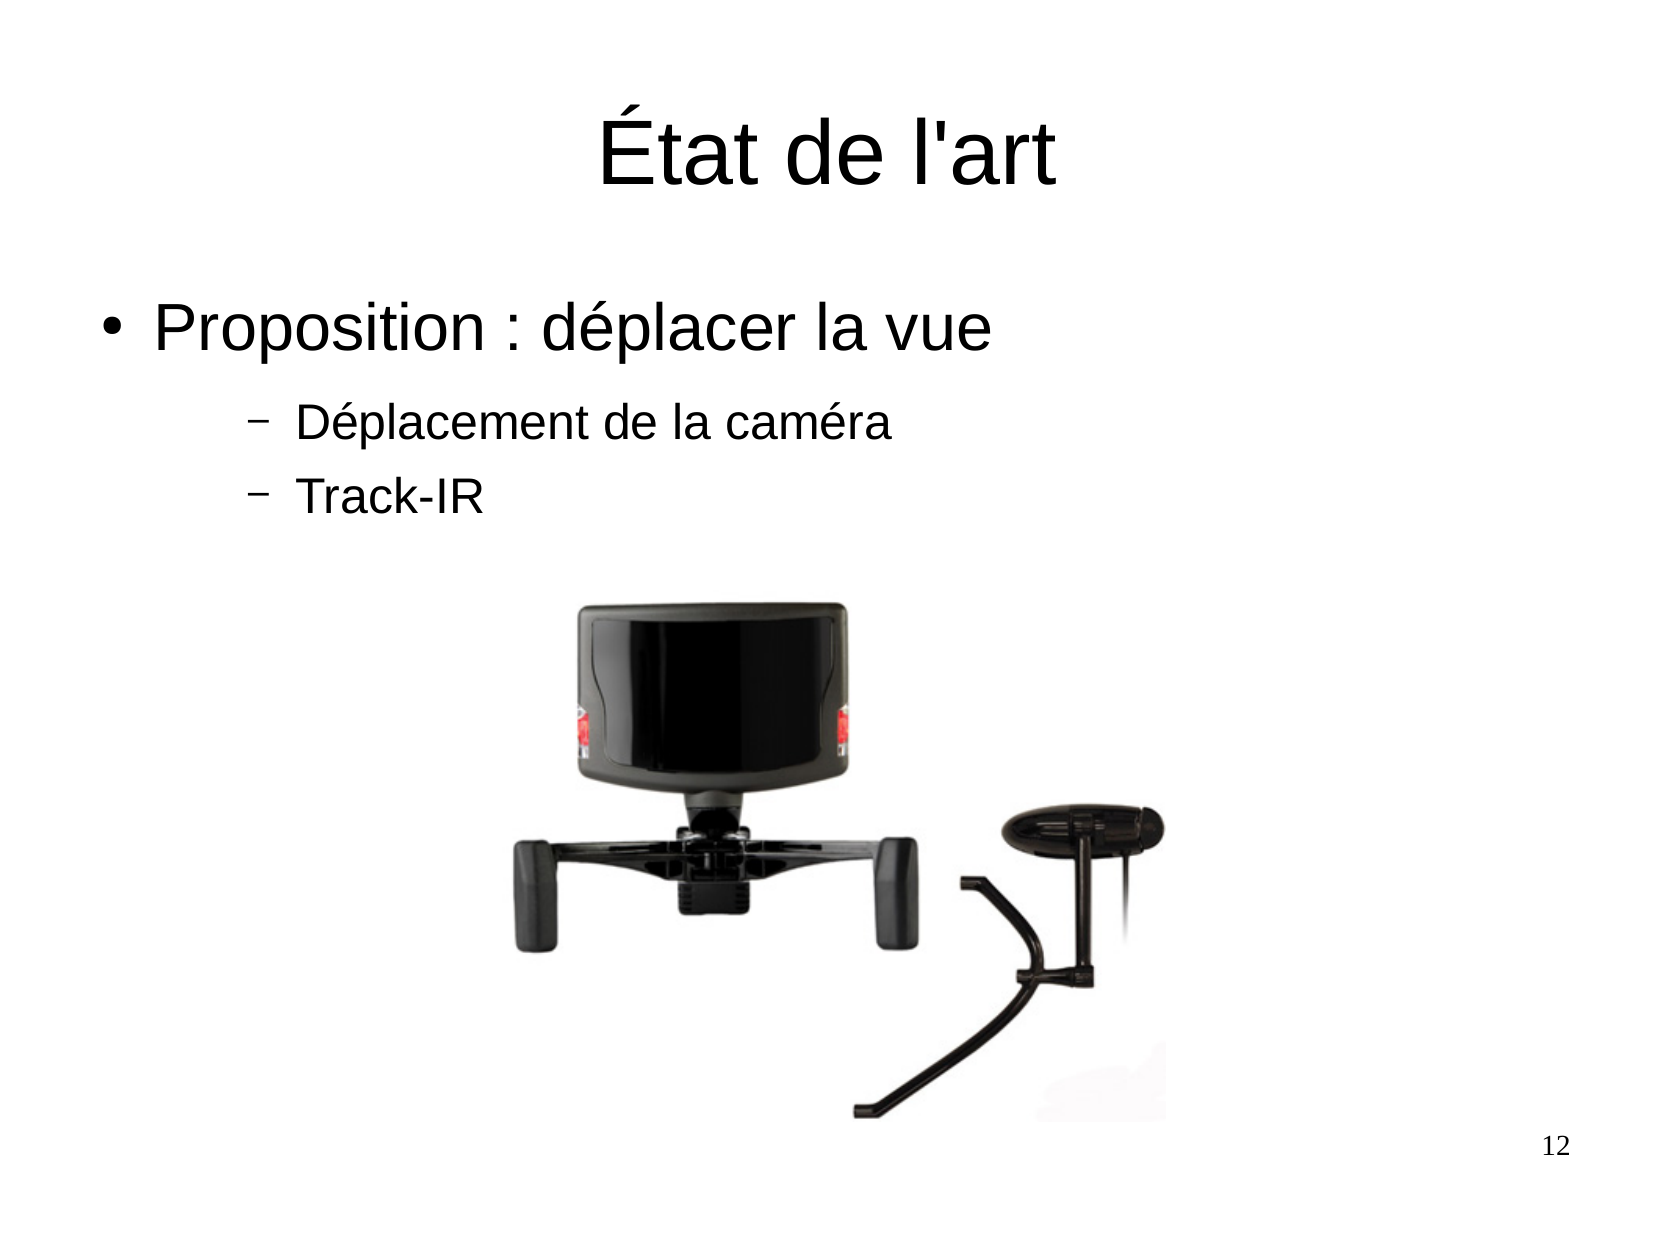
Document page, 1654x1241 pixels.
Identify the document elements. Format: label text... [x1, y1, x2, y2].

title État de l'art [82, 49, 1571, 257]
list Proposition : déplacer la vue Déplacement de la caméra Track-IR [82, 290, 1571, 1094]
picture [501, 590, 1166, 1123]
